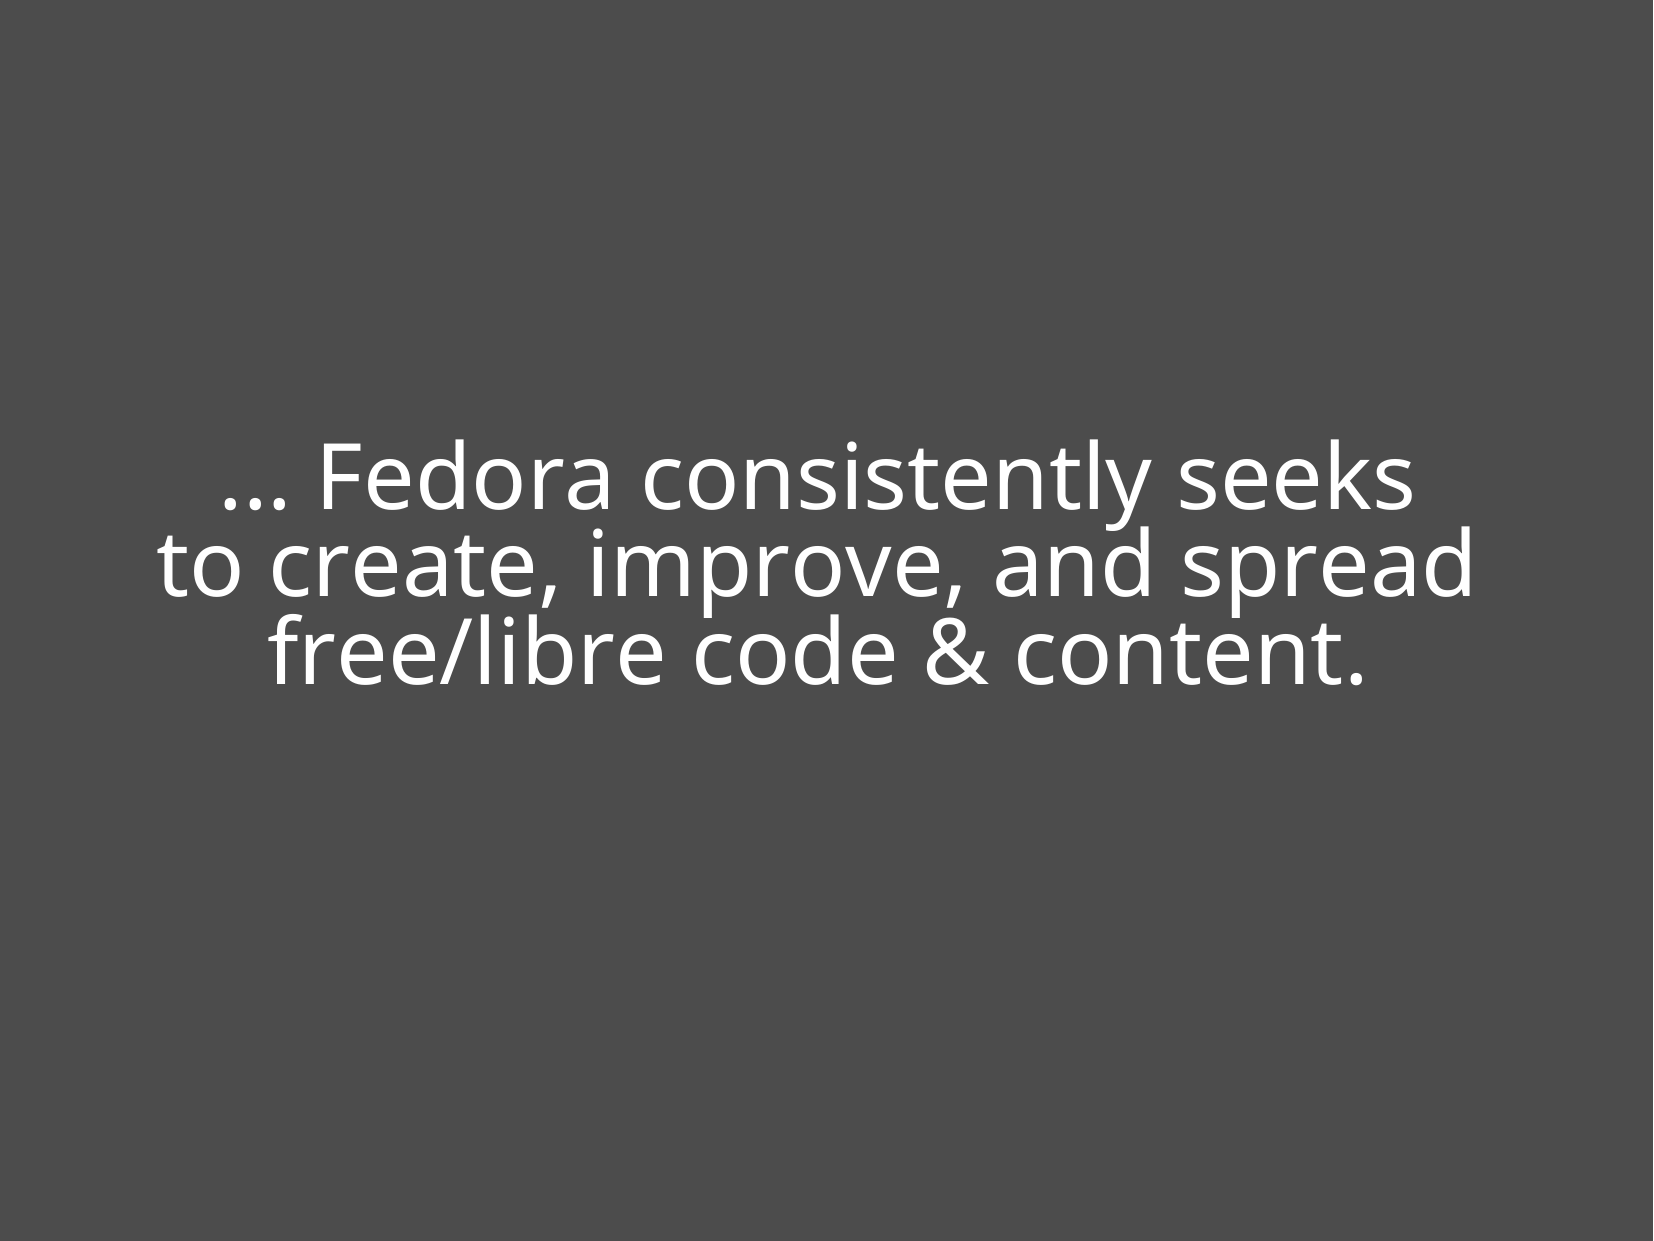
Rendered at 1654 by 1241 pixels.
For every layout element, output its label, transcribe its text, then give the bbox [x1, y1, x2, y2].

title ... Fedora consistently seeks to create, improve, and spread free/libre code & content. [75, 407, 1562, 735]
